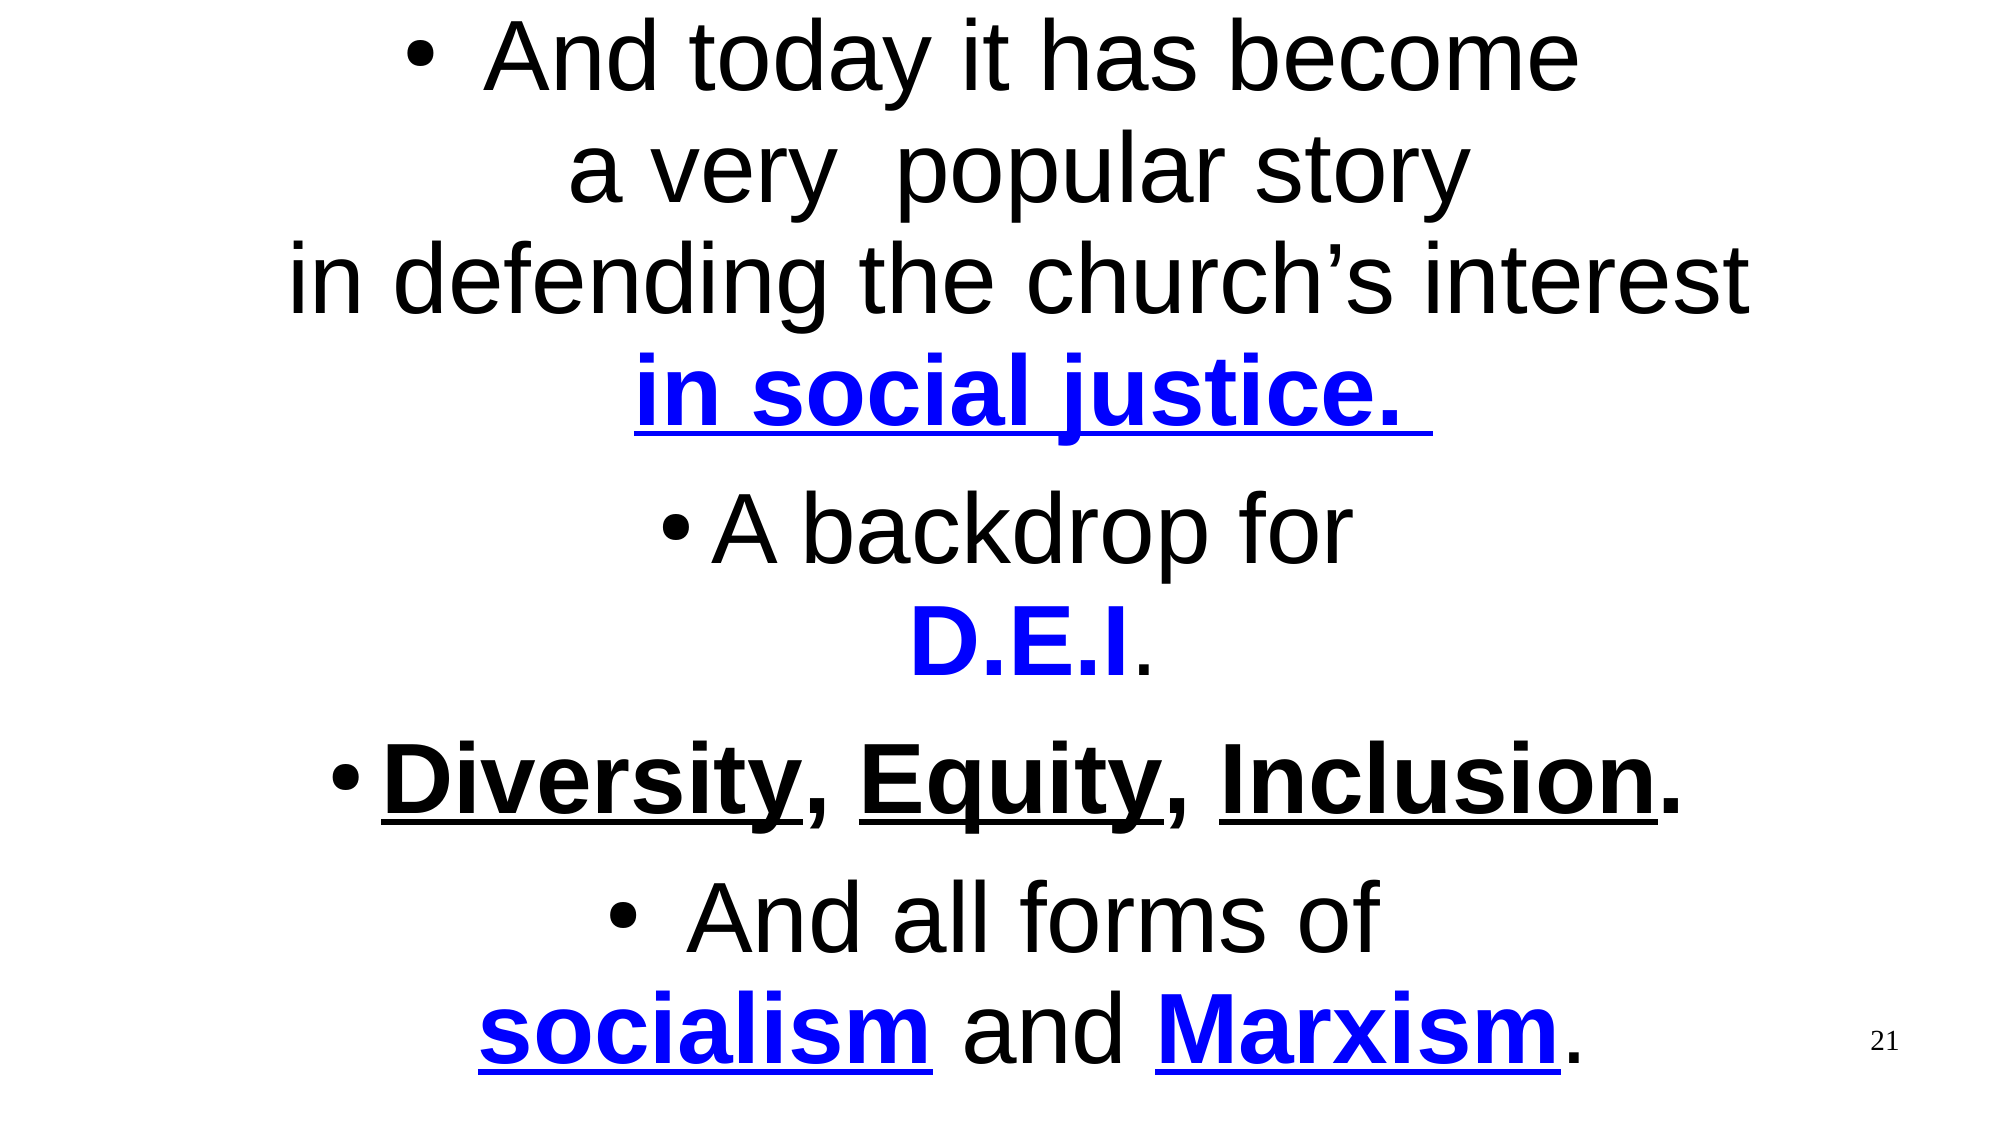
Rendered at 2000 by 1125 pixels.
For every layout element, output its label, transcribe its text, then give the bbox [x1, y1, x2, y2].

list And today it has become a very popular story in defending the church’s interest in social justice. A backdrop for D.E.I. Diversity, Equity, Inclusion. And all forms of socialism and Marxism. [0, 0, 1996, 1123]
